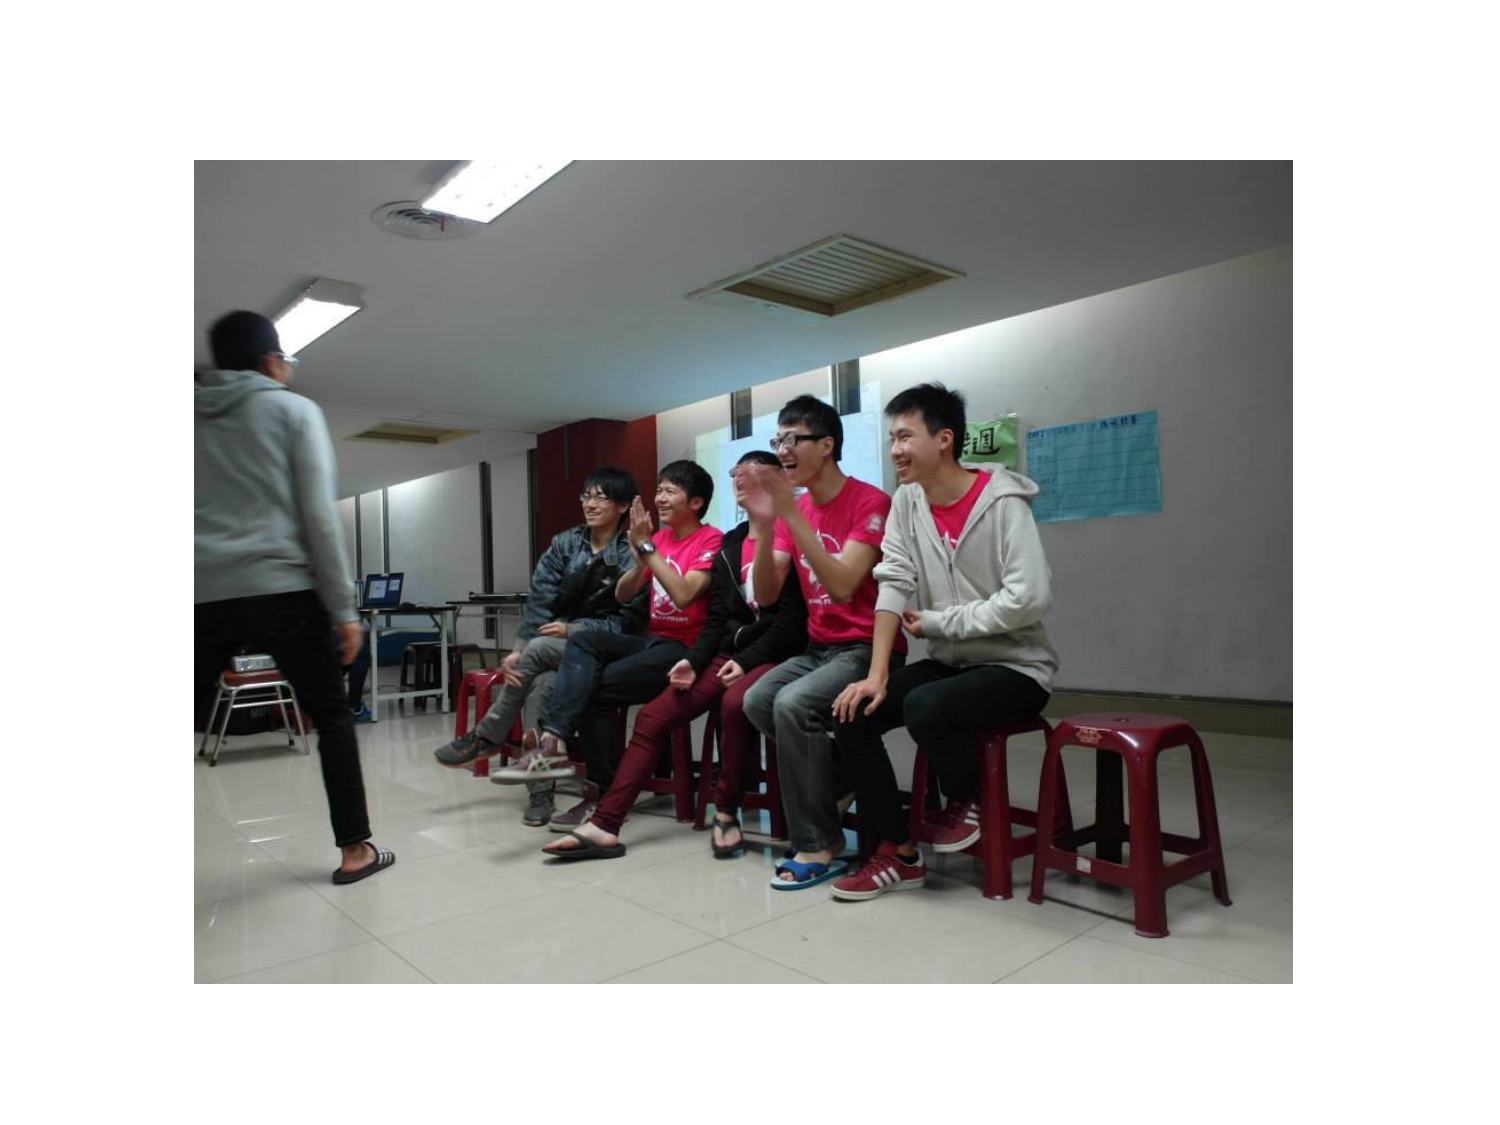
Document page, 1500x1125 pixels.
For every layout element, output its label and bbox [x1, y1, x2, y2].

picture [194, 160, 1293, 984]
